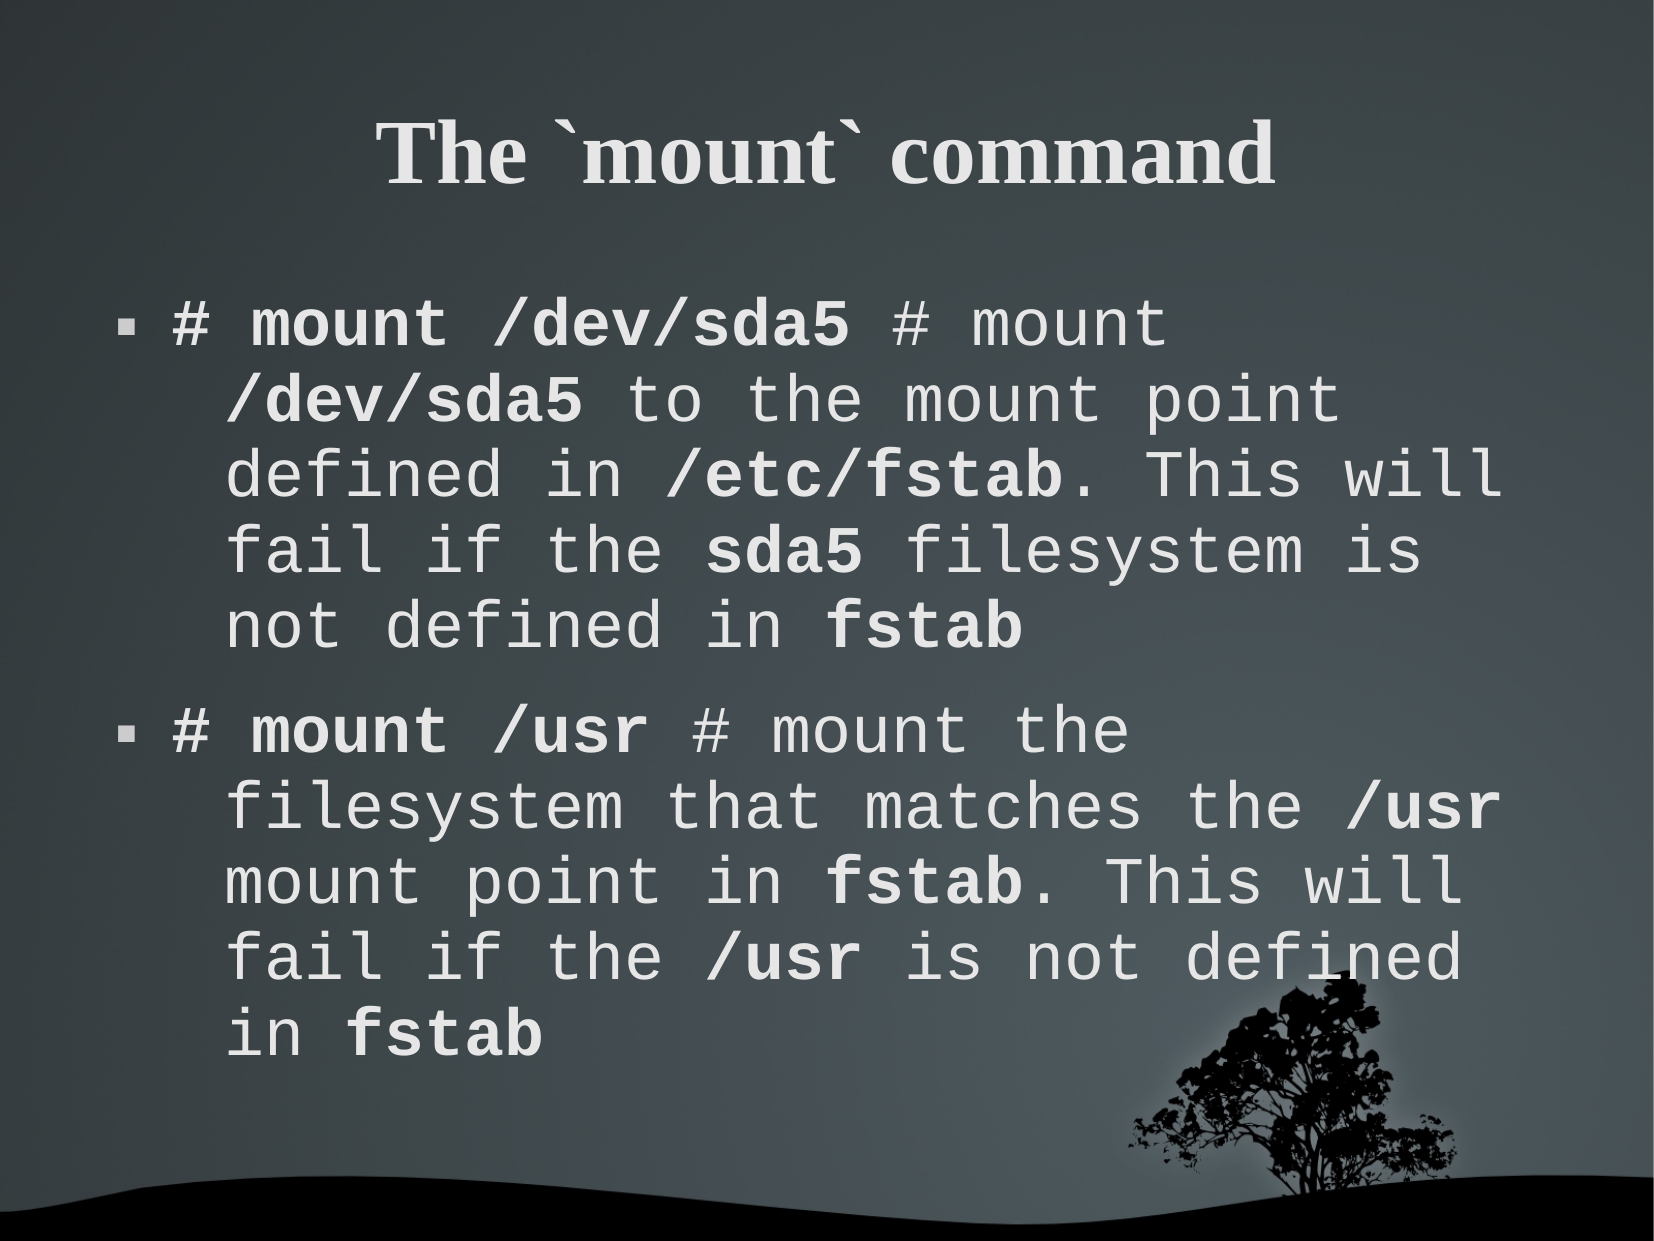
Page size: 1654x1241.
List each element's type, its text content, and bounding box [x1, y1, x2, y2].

list # mount /dev/sda5 # mount /dev/sda5 to the mount point defined in /etc/fstab. This will fail if the sda5 filesystem is not defined in fstab # mount /usr # mount the filesystem that matches the ​/usr mount point in fstab. This will fail if the /usr is not defined in fstab [82, 290, 1571, 1109]
picture [0, 0, 1654, 1241]
title The `mount` command [82, 49, 1572, 257]
